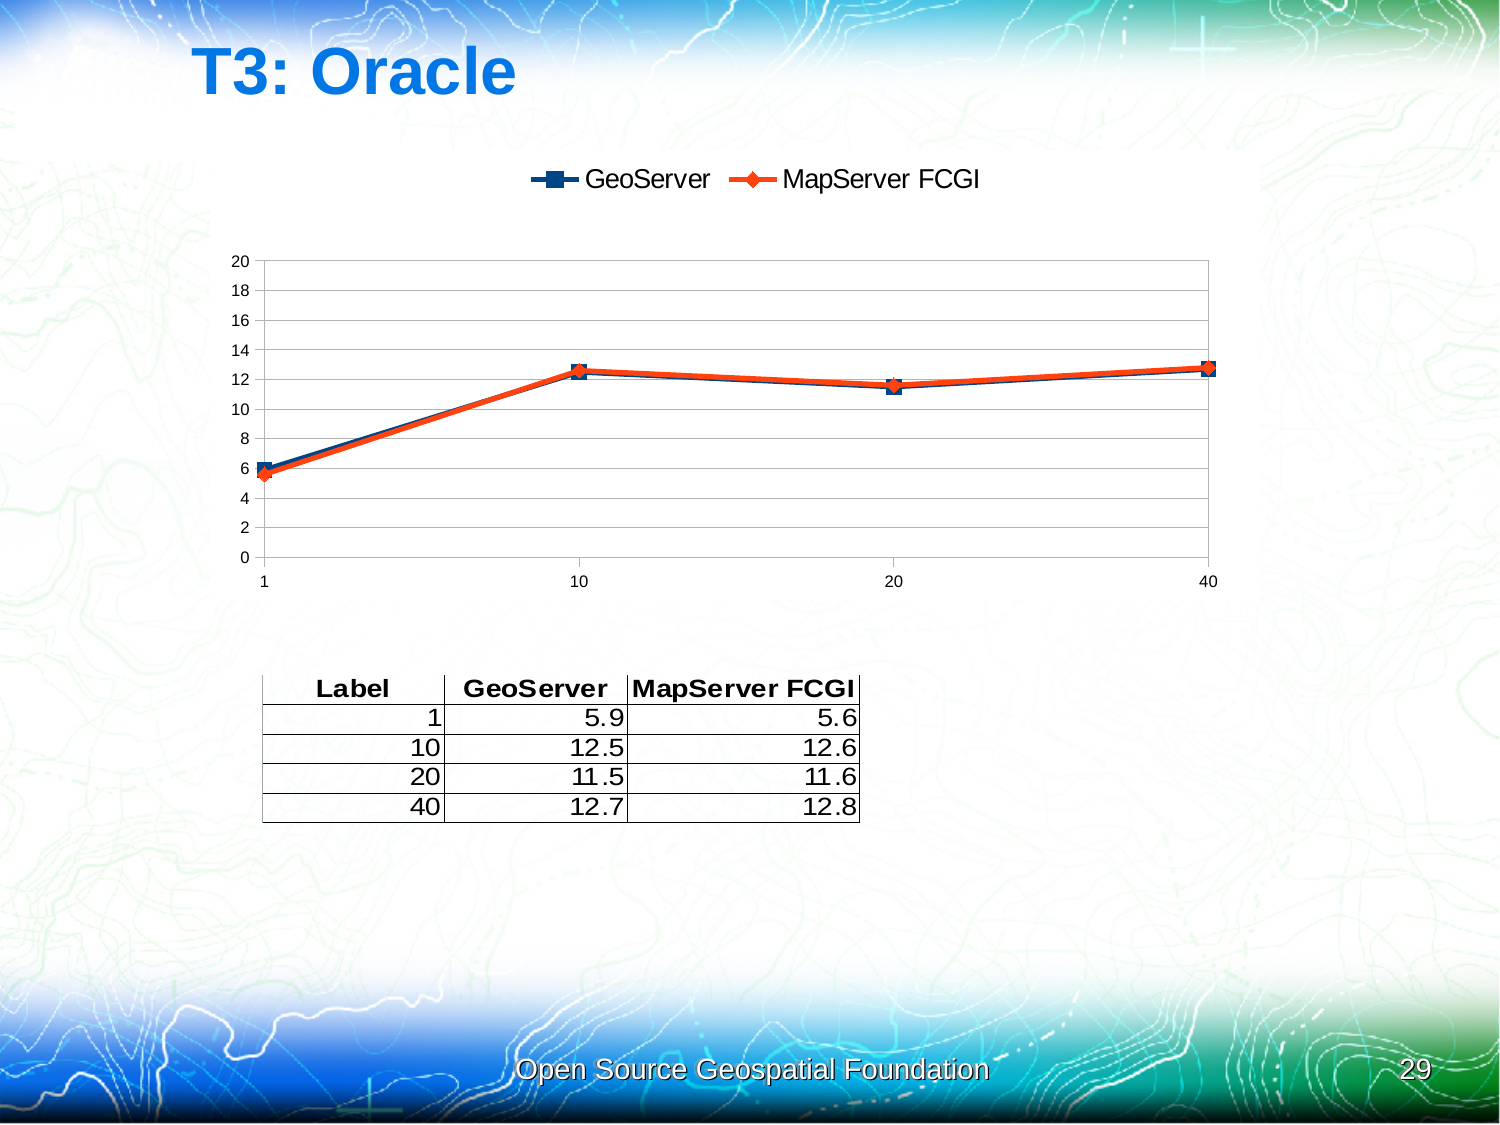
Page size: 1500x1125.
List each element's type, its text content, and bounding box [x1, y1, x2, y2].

picture [0, 0, 1500, 1125]
chart [262, 675, 863, 826]
chart [210, 149, 1261, 601]
title T3: Oracle [177, 20, 1477, 122]
